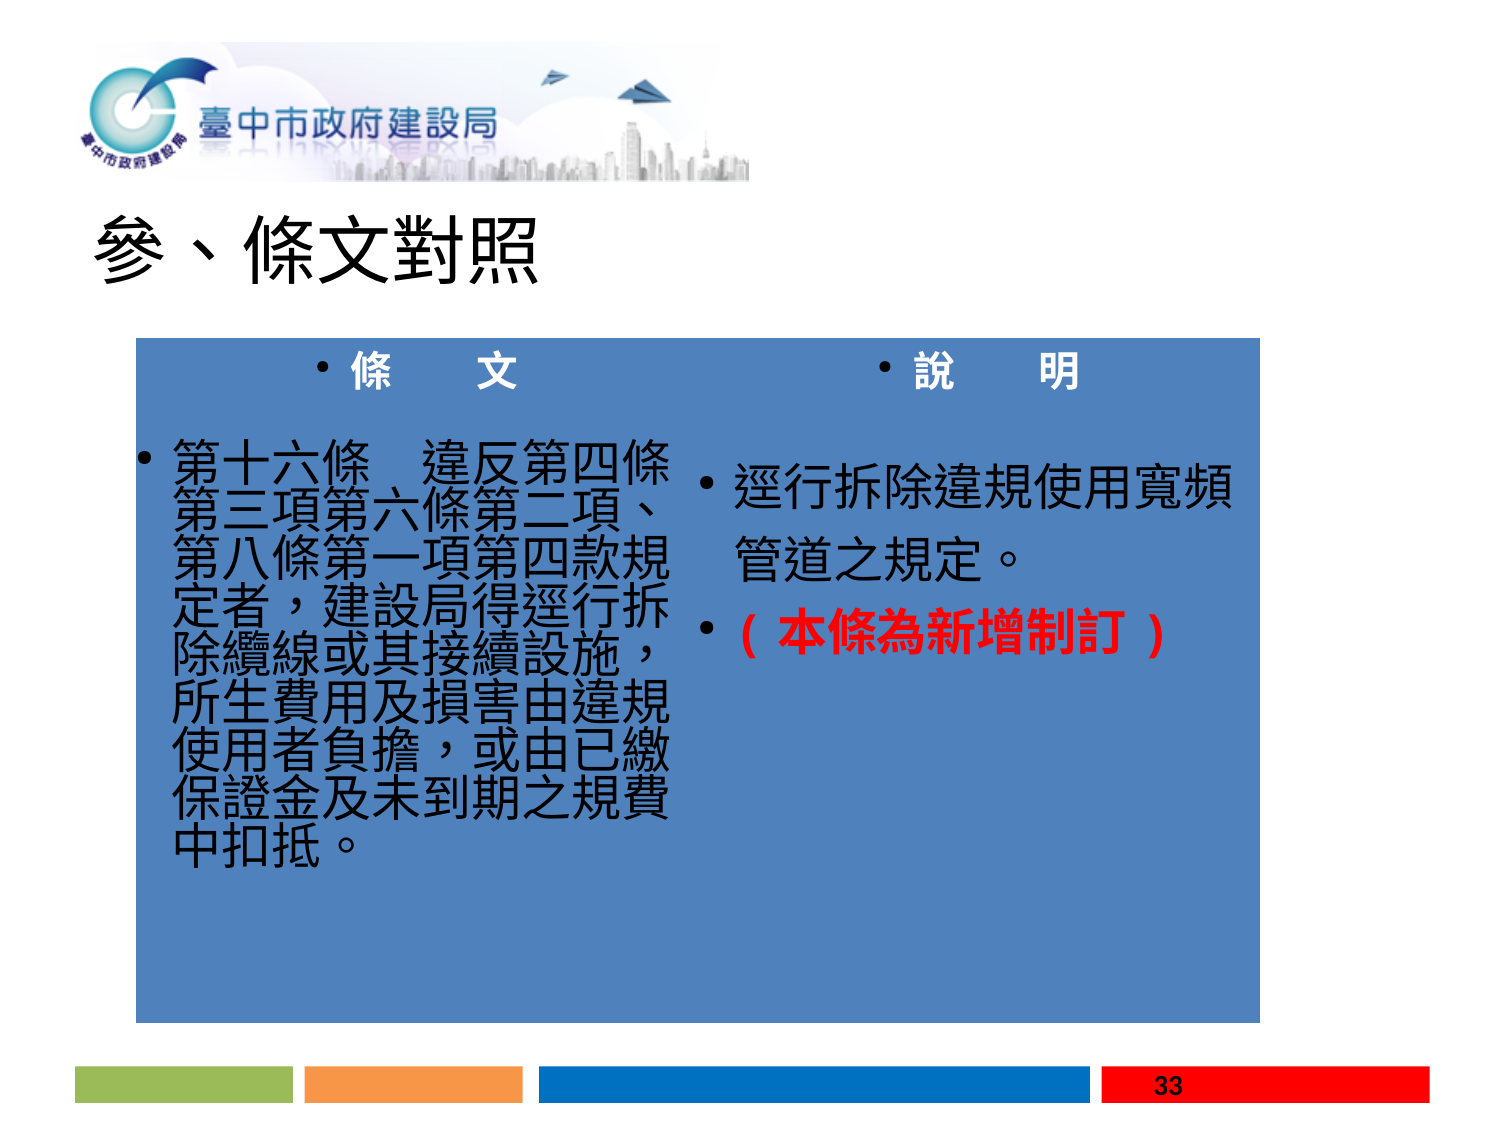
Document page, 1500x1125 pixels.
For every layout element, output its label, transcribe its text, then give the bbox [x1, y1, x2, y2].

text_box 參、條文對照 [76, 196, 1427, 303]
table_header 說 明 [698, 338, 1260, 448]
text_box [1138, 1053, 1489, 1114]
table_cell 第十六條 違反第四條第三項第六條第二項、第八條第一項第四款規定者，建設局得逕行拆除纜線或其接續設施，所生費用及損害由違規使用者負擔，或由已繳保證金及未到期之規費中扣抵。 [136, 448, 698, 1023]
text_box [512, 1042, 988, 1103]
table_cell 逕行拆除違規使用寬頻管道之規定。 (本條為新增制訂) [698, 448, 1260, 1023]
table_header 條 文 [136, 338, 698, 448]
